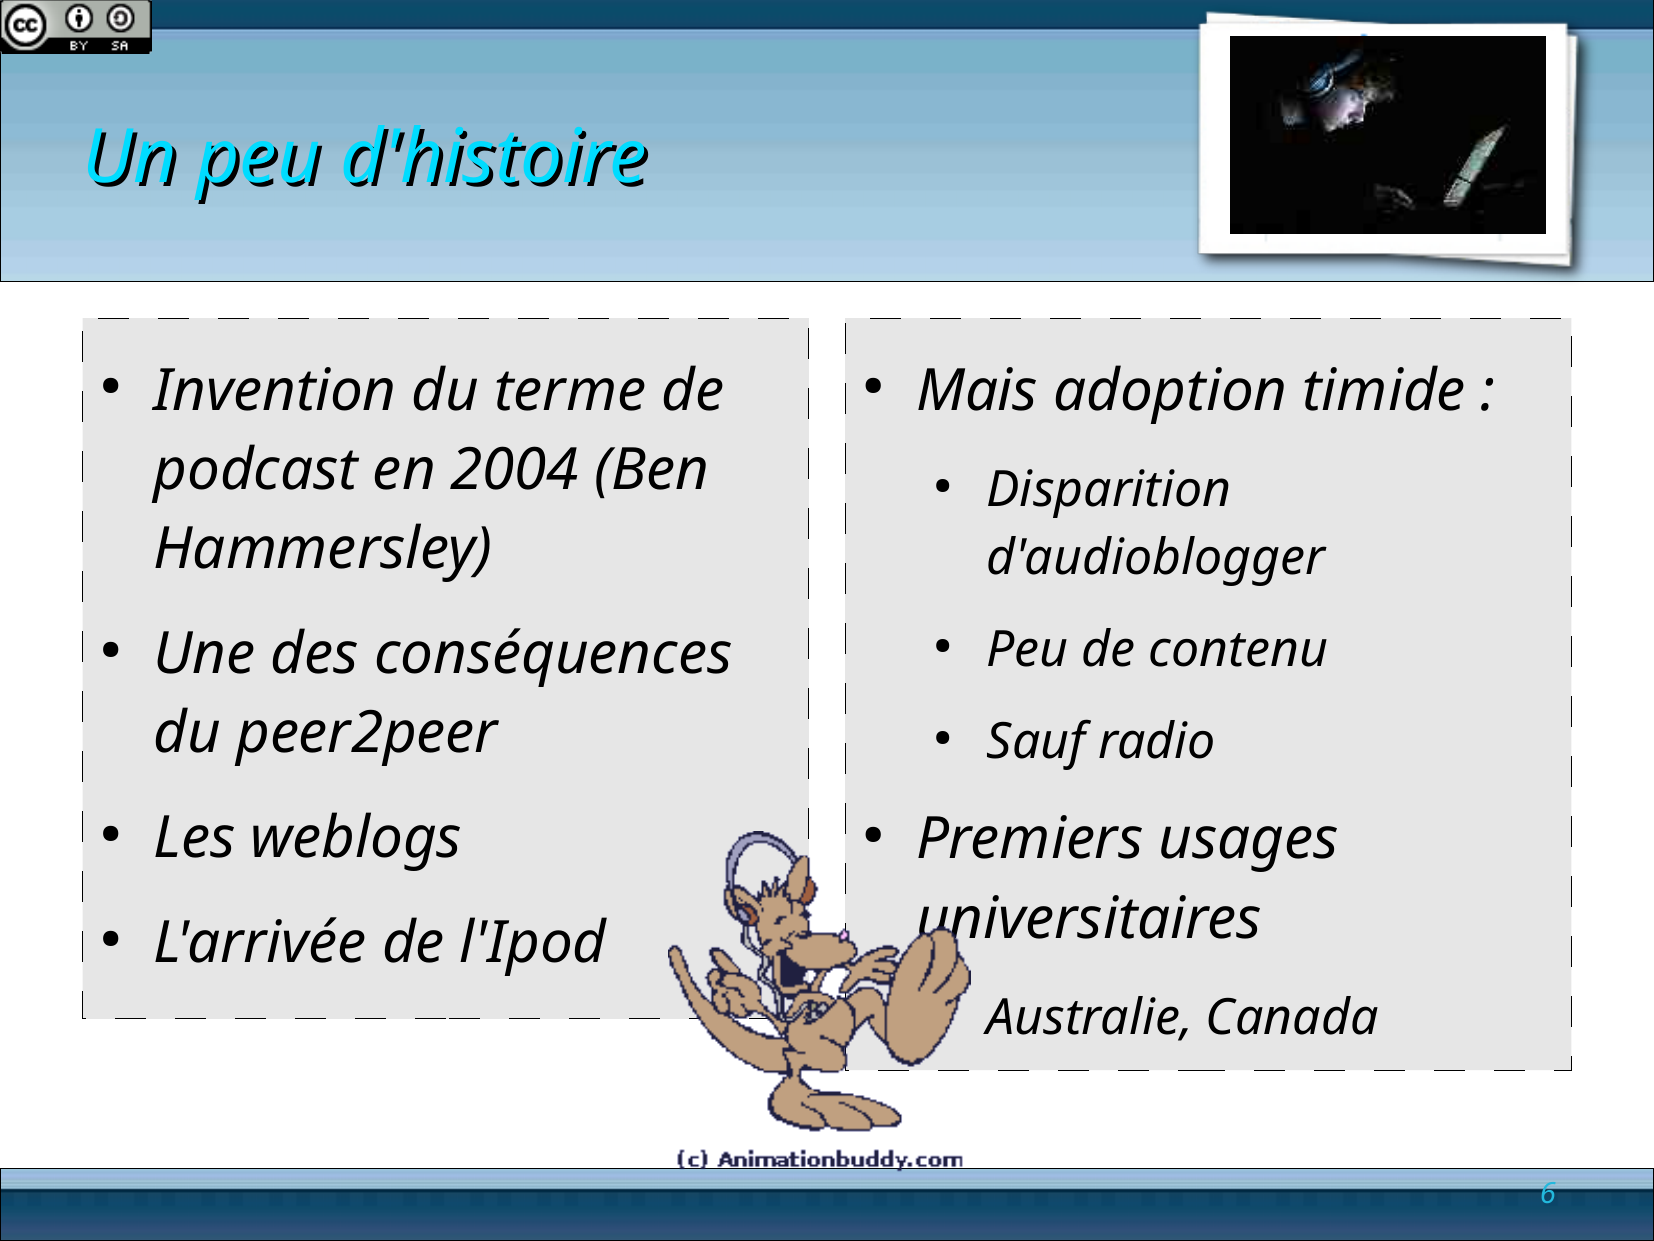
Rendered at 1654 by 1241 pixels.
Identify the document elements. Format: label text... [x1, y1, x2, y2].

list Mais adoption timide : Disparition d'audioblogger Peu de contenu Sauf radio Premiers usages universitaires Australie, Canada [845, 318, 1572, 1071]
picture [1, 831, 1653, 1240]
picture [0, 0, 1653, 292]
title Un peu d'histoire [82, 56, 1188, 250]
list Invention du terme de podcast en 2004 (Ben Hammersley) Une des conséquences du peer2peer Les weblogs L'arrivée de l'Ipod [82, 318, 809, 1019]
